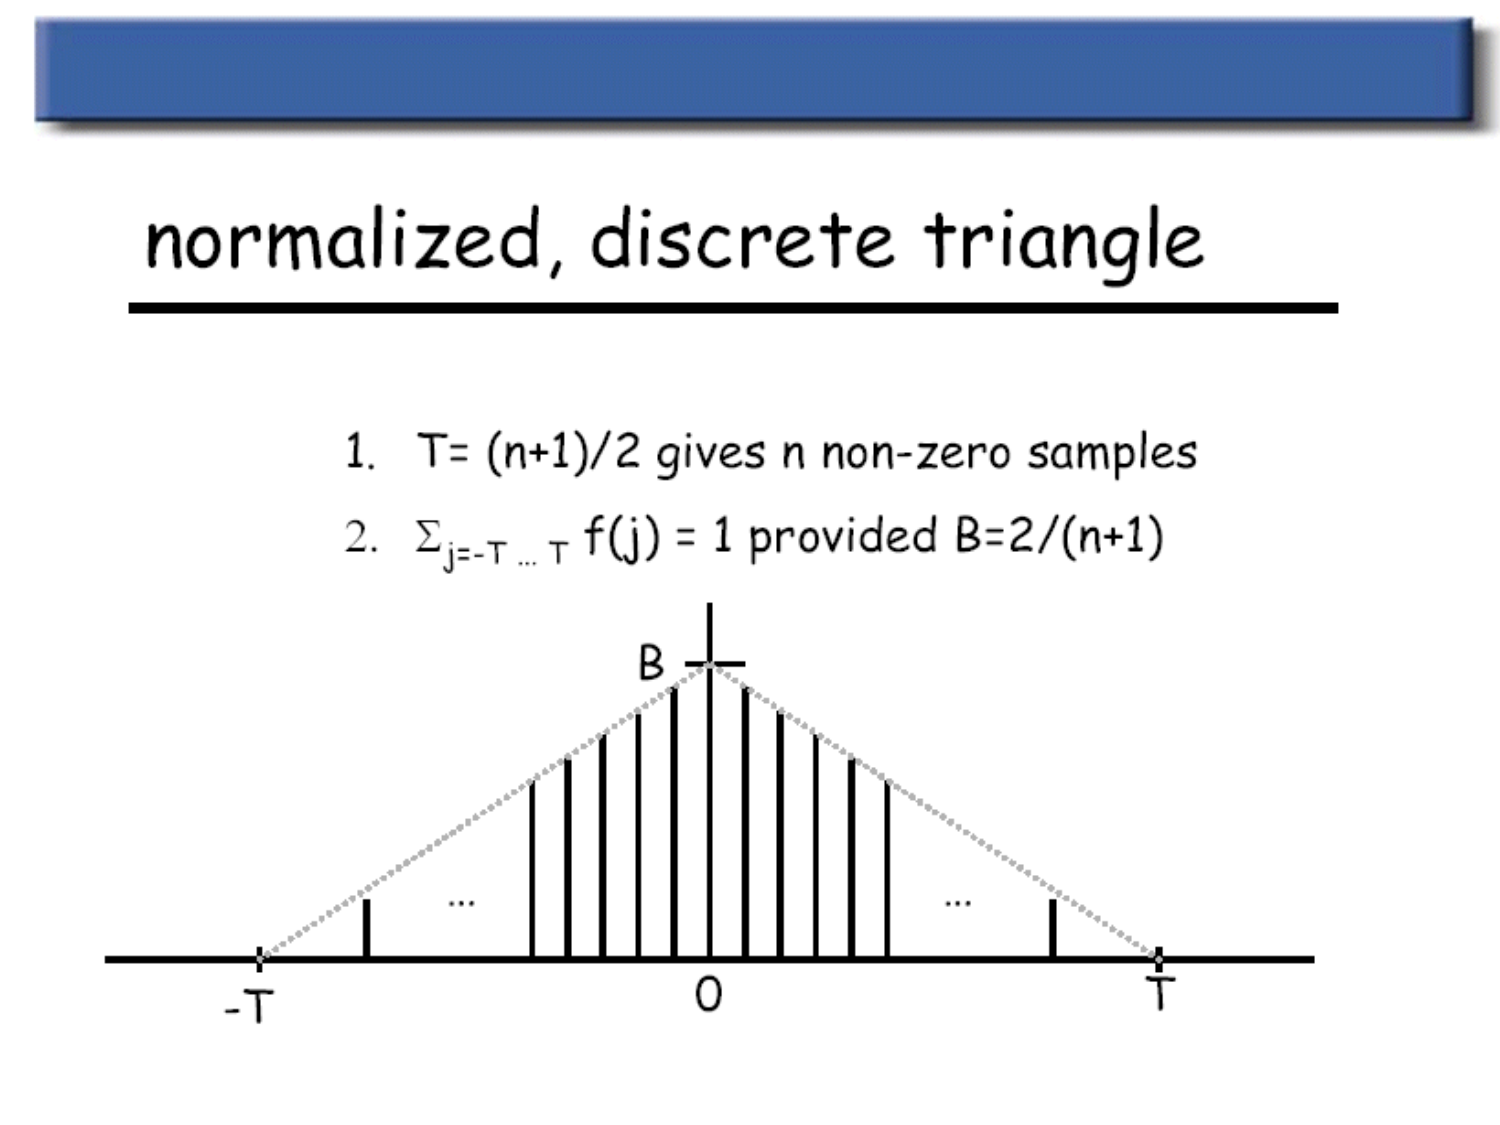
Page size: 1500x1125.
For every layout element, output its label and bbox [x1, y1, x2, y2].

picture [76, 184, 1412, 1079]
picture [33, 14, 1500, 141]
